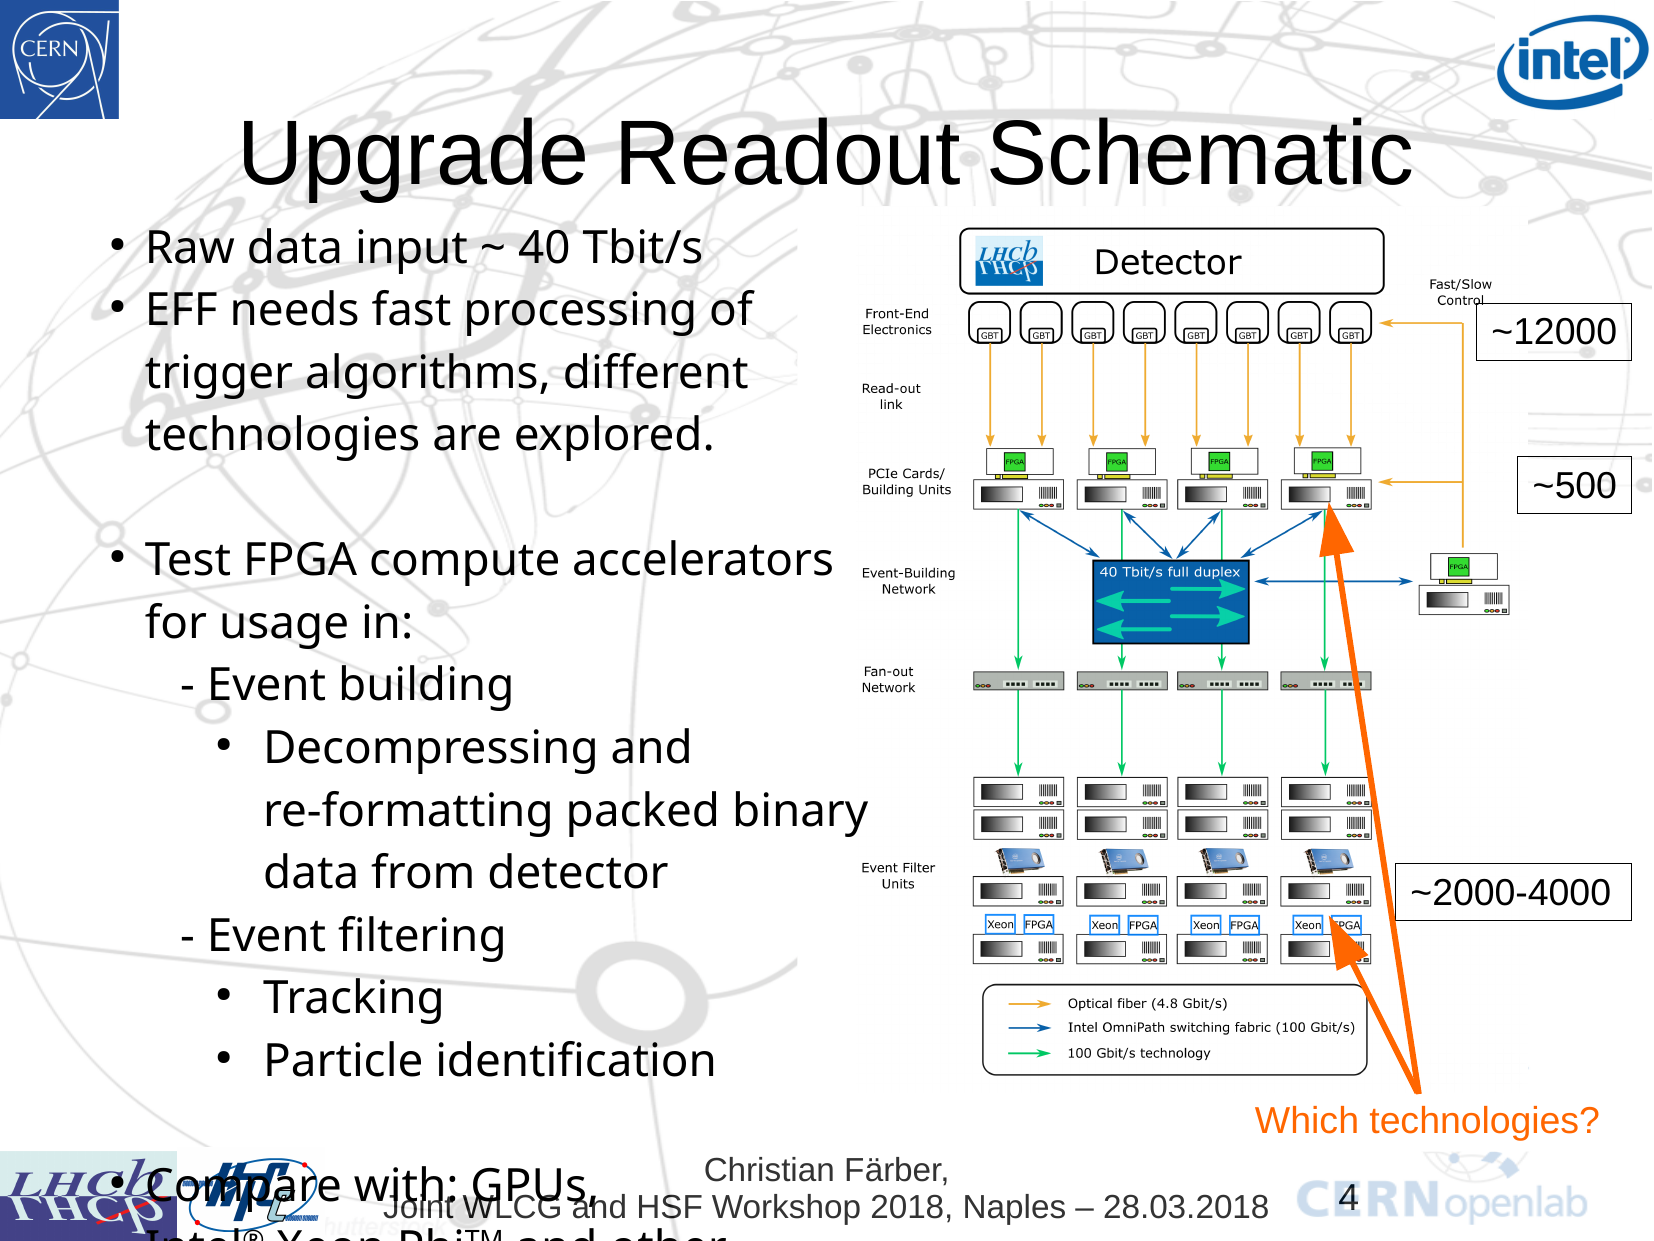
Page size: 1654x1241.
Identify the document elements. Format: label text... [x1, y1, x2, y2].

picture [444, 1196, 453, 1218]
picture [1235, 1195, 1249, 1218]
picture [662, 1195, 681, 1218]
text_box Raw data input ~ 40 Tbit/s EFF needs fast processing of trigger algorithms, different technologies are explored. Test FPGA compute accelerators for usage in: - Event building Decompressing and re-formatting packed binary data from detector - Event filtering Tracking Particle identification Compare with: GPUs, Intel® Xeon PhiTM and other compute accelerators [59, 206, 872, 1155]
picture [1251, 1195, 1267, 1218]
text_box Which technologies? [1240, 1092, 1615, 1152]
picture [743, 1200, 759, 1218]
picture [933, 1163, 942, 1181]
picture [913, 1163, 929, 1181]
picture [965, 1195, 983, 1218]
picture [1197, 1195, 1212, 1218]
picture [818, 1163, 832, 1181]
picture [798, 1163, 816, 1181]
text_box ~12000 [1476, 303, 1632, 361]
picture [729, 1157, 743, 1181]
picture [825, 1200, 841, 1218]
picture [1215, 1195, 1231, 1218]
picture [1339, 1184, 1358, 1210]
picture [872, 257, 1528, 1093]
picture [685, 1195, 701, 1218]
picture [0, 0, 119, 119]
picture [427, 1200, 441, 1218]
picture [538, 1199, 559, 1218]
picture [774, 1194, 788, 1218]
picture [885, 1163, 894, 1181]
picture [591, 1200, 605, 1218]
picture [572, 1200, 590, 1218]
title Upgrade Readout Schematic [82, 49, 1571, 257]
text_box ~2000-4000 [1395, 863, 1632, 921]
picture [1150, 1195, 1166, 1218]
picture [497, 1200, 511, 1218]
picture [1122, 1195, 1138, 1218]
picture [514, 1195, 535, 1218]
picture [763, 1200, 772, 1218]
picture [705, 1158, 726, 1181]
picture [807, 1194, 821, 1218]
picture [400, 1200, 416, 1218]
picture [847, 1158, 863, 1181]
picture [1032, 1200, 1048, 1218]
picture [639, 1195, 657, 1218]
picture [987, 1200, 1005, 1218]
picture [781, 1159, 790, 1181]
text_box ~500 [1517, 456, 1632, 514]
picture [765, 1163, 779, 1181]
picture [872, 1195, 887, 1218]
picture [1168, 1195, 1184, 1218]
picture [789, 1200, 803, 1218]
picture [1007, 1200, 1022, 1225]
picture [1050, 1200, 1064, 1218]
picture [0, 1151, 325, 1241]
picture [711, 1195, 742, 1218]
picture [889, 1195, 905, 1218]
picture [896, 1157, 911, 1181]
picture [844, 1200, 859, 1225]
picture [1396, 921, 1528, 1092]
picture [1495, 0, 1654, 119]
picture [1105, 1195, 1120, 1218]
picture [384, 1201, 397, 1218]
picture [926, 1195, 942, 1218]
picture [609, 1194, 624, 1218]
picture [910, 1195, 924, 1218]
picture [865, 1163, 883, 1181]
picture [462, 1195, 491, 1218]
picture [748, 1163, 757, 1181]
picture [245, 1231, 261, 1241]
